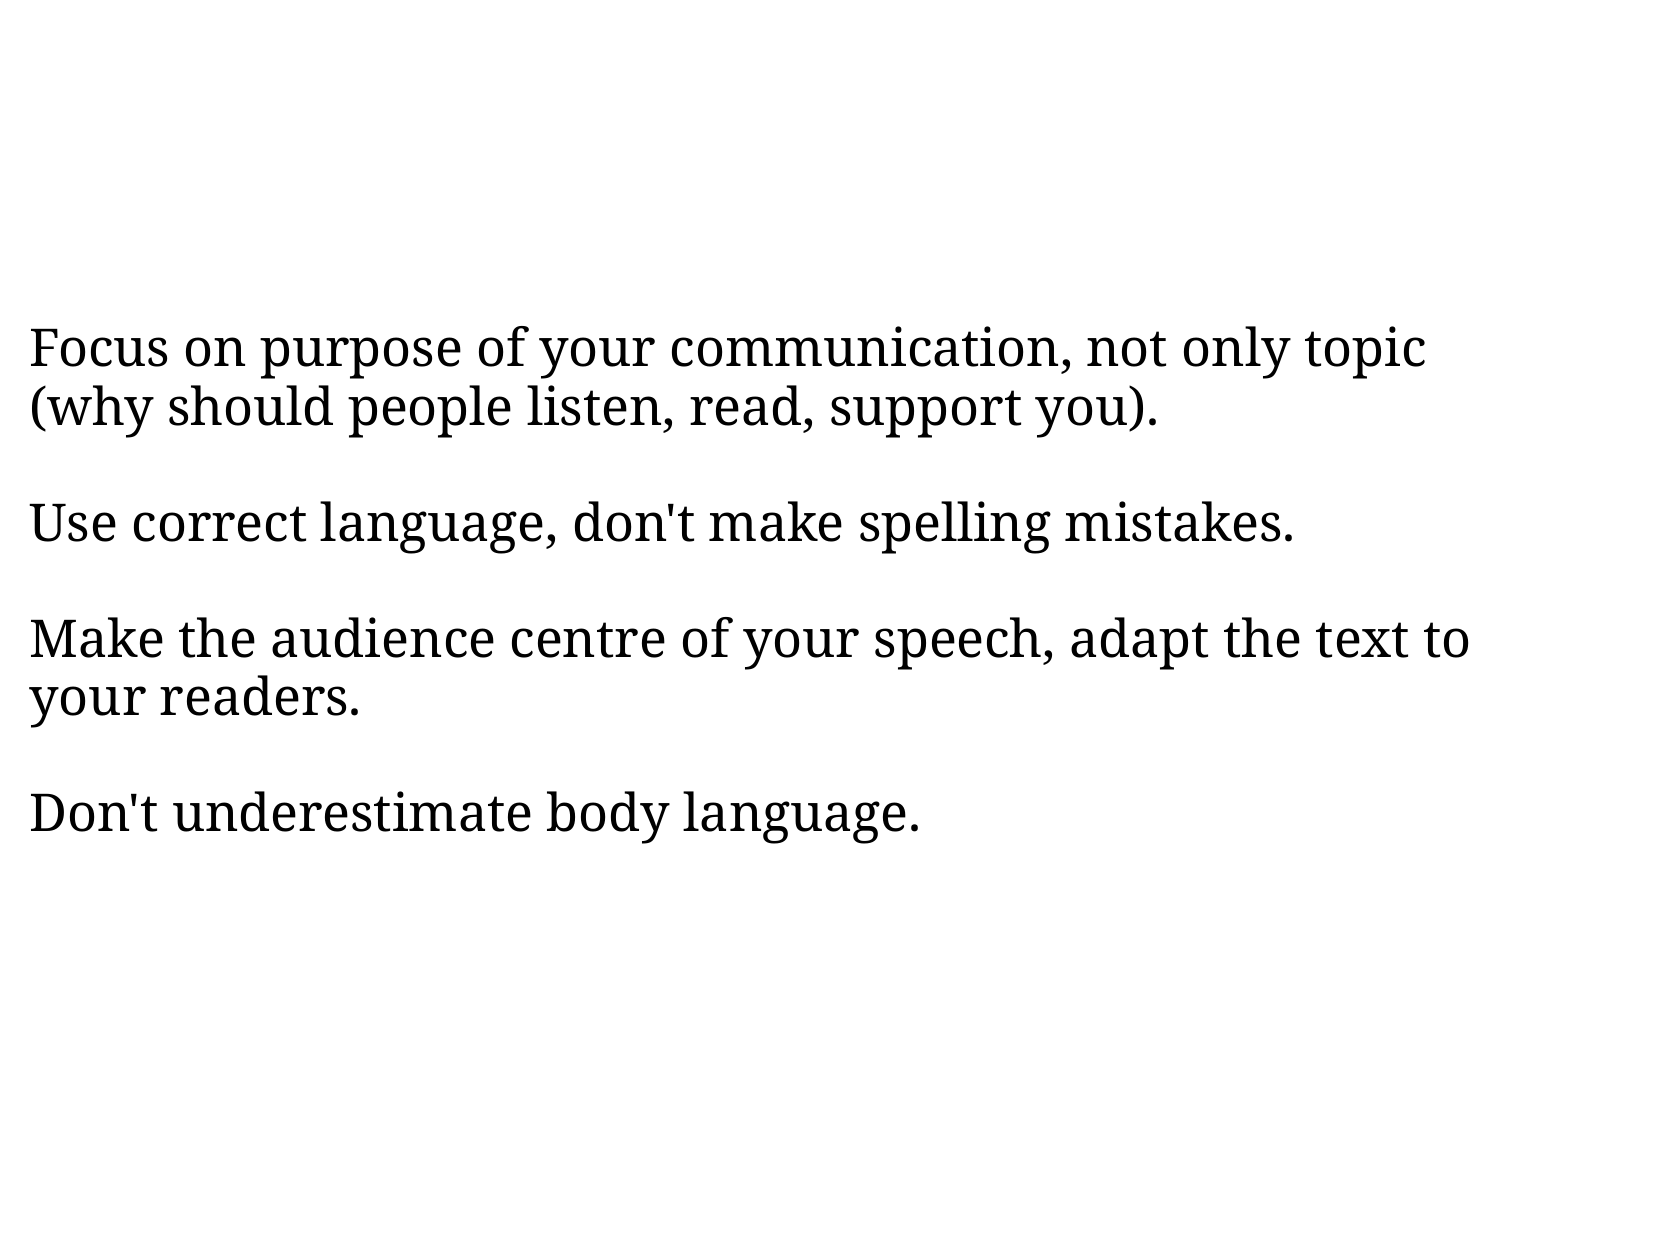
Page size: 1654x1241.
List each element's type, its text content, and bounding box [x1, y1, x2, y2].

title Focus on purpose of your communication, not only topic (why should people listen, read, support you). Use correct language, don't make spelling mistakes. Make the audience centre of your speech, adapt the text to your readers. Don't underestimate body language. [29, 199, 1518, 1085]
